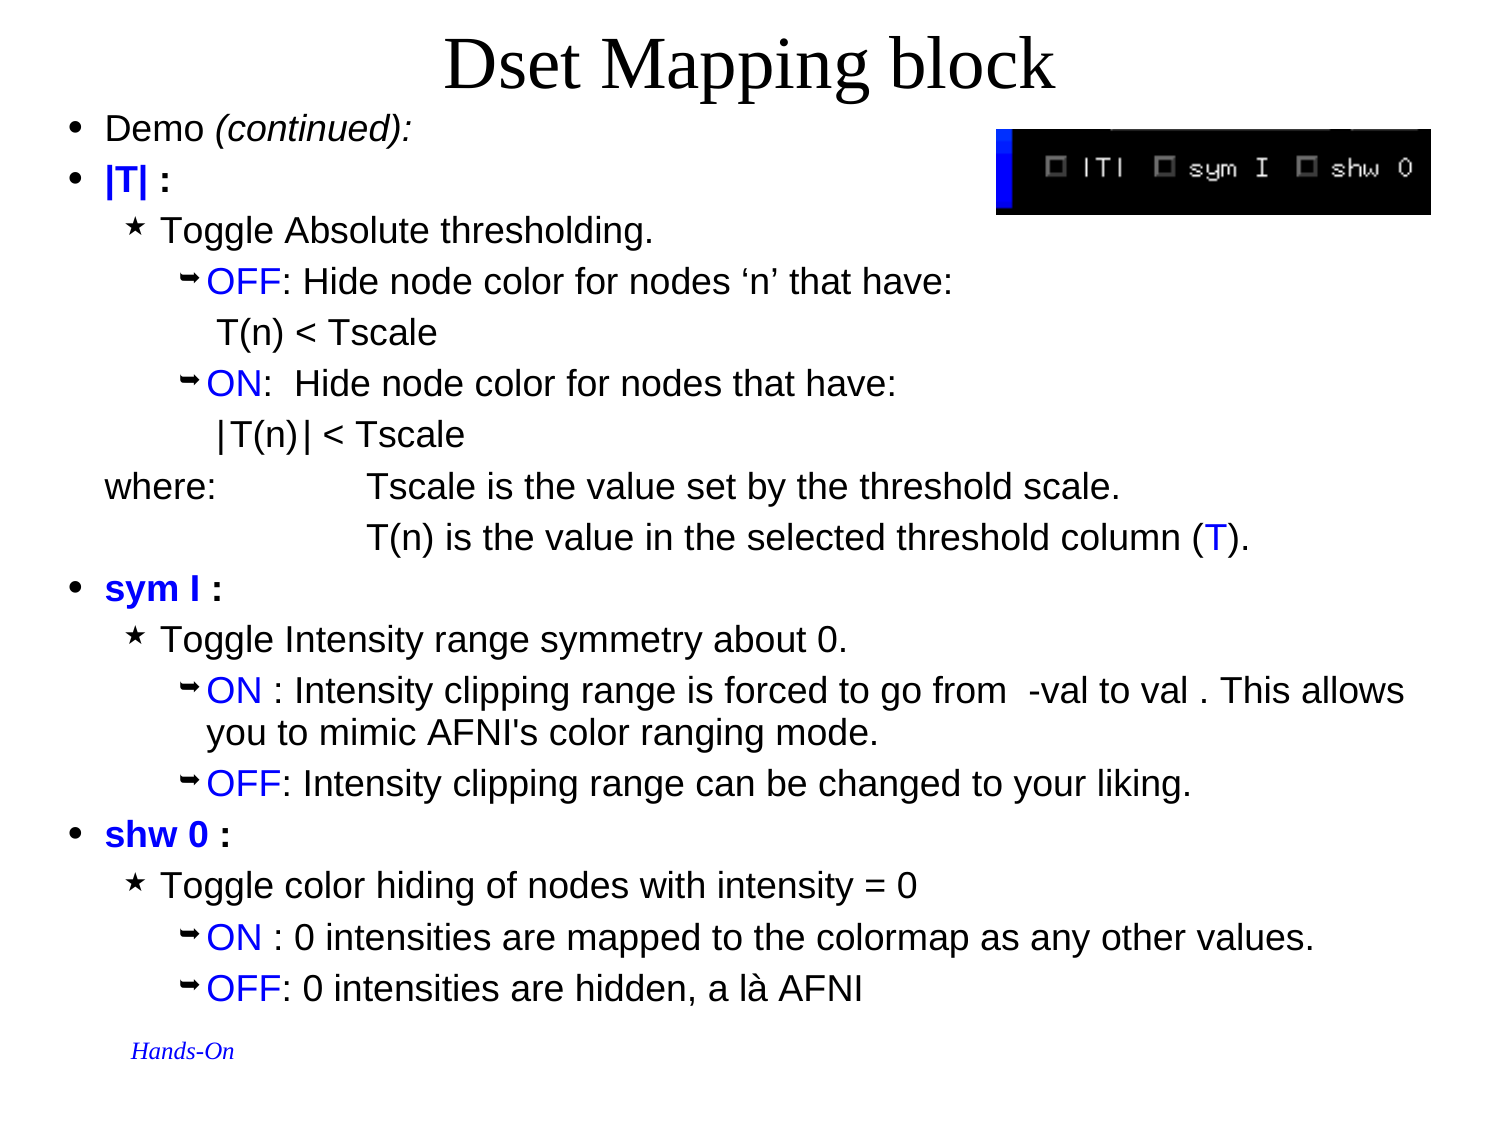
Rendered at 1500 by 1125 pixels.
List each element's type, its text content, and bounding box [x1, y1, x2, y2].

picture [996, 129, 1431, 215]
title Dset Mapping block [112, 4, 1388, 93]
list Demo (continued): |T| : Toggle Absolute thresholding. OFF: Hide node color for nodes ‘n’ that have: T(n) < Tscale ON: Hide node color for nodes that have: | T(n) | < Tscale where: Tscale is the value set by the threshold scale. T(n) is the value in the selected threshold column (T). sym I : Toggle Intensity range symmetry about 0. ON : Intensity clipping range is forced to go from -val to val . This allows you to mimic AFNI's color ranging mode. OFF: Intensity clipping range can be changed to your liking. shw 0 : Toggle color hiding of nodes with intensity = 0 ON : 0 intensities are mapped to the colormap as any other values. OFF: 0 intensities are hidden, a là AFNI [52, 93, 1444, 1082]
text_box Hands-On [116, 1028, 250, 1074]
